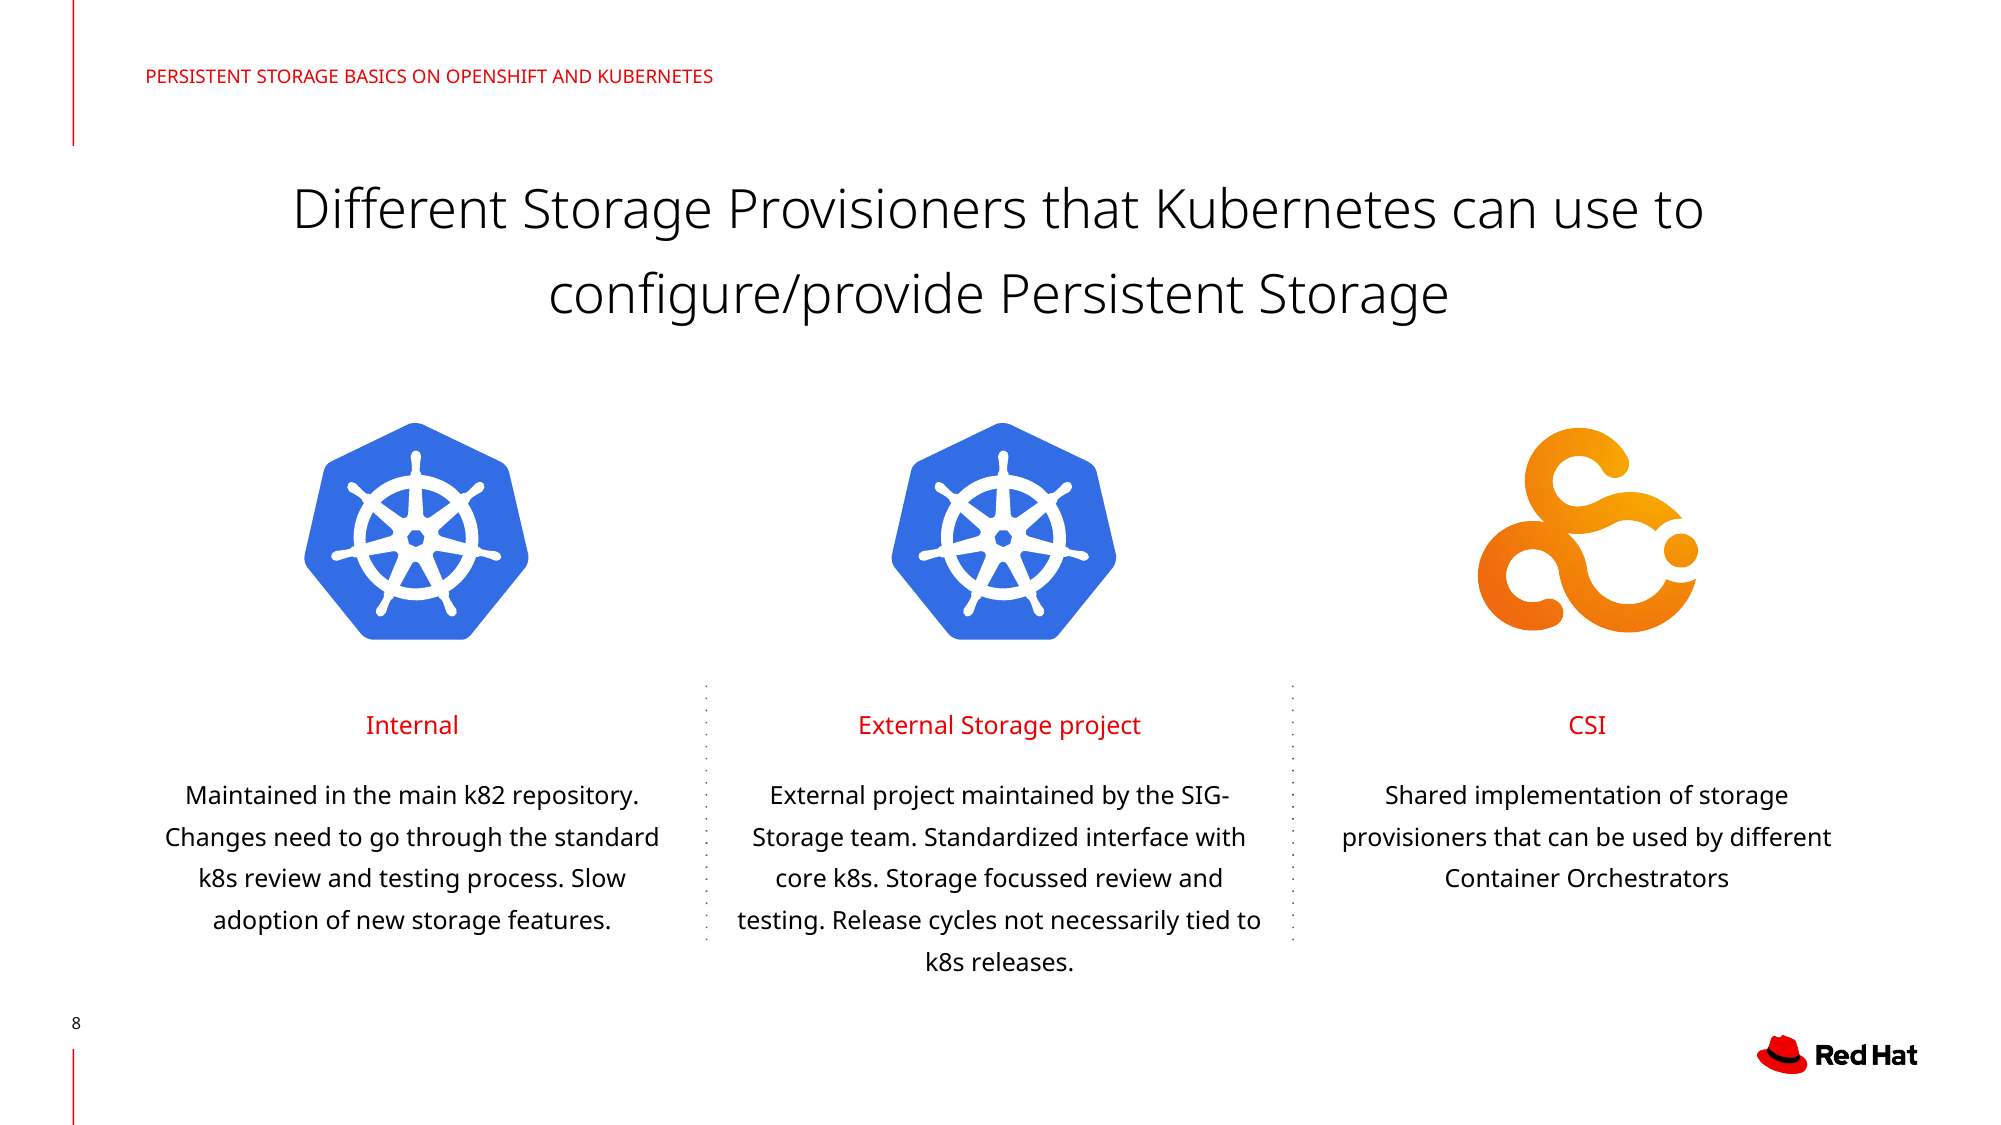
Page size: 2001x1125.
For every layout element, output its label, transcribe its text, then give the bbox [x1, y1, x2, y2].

text_box Internal [145, 677, 680, 740]
subtitle PERSISTENT STORAGE BASICS ON OPENSHIFT AND KUBERNETES [73, 9, 918, 143]
text_box External Storage project [733, 677, 1267, 740]
text_box Shared implementation of storage provisioners that can be used by different Container Orchestrators [1320, 767, 1855, 942]
picture [885, 416, 1128, 647]
text_box Maintained in the main k82 repository. Changes need to go through the standard k8s review and testing process. Slow adoption of new storage features. [145, 767, 680, 942]
picture [1757, 1035, 1918, 1074]
text_box External project maintained by the SIG-Storage team. Standardized interface with core k8s. Storage focussed review and testing. Release cycles not necessarily tied to k8s releases. [733, 767, 1267, 942]
picture [297, 416, 537, 647]
picture [1472, 416, 1703, 647]
text_box CSI [1320, 677, 1855, 740]
title Different Storage Provisioners that Kubernetes can use to configure/provide Persistent Storage [287, 155, 1713, 315]
